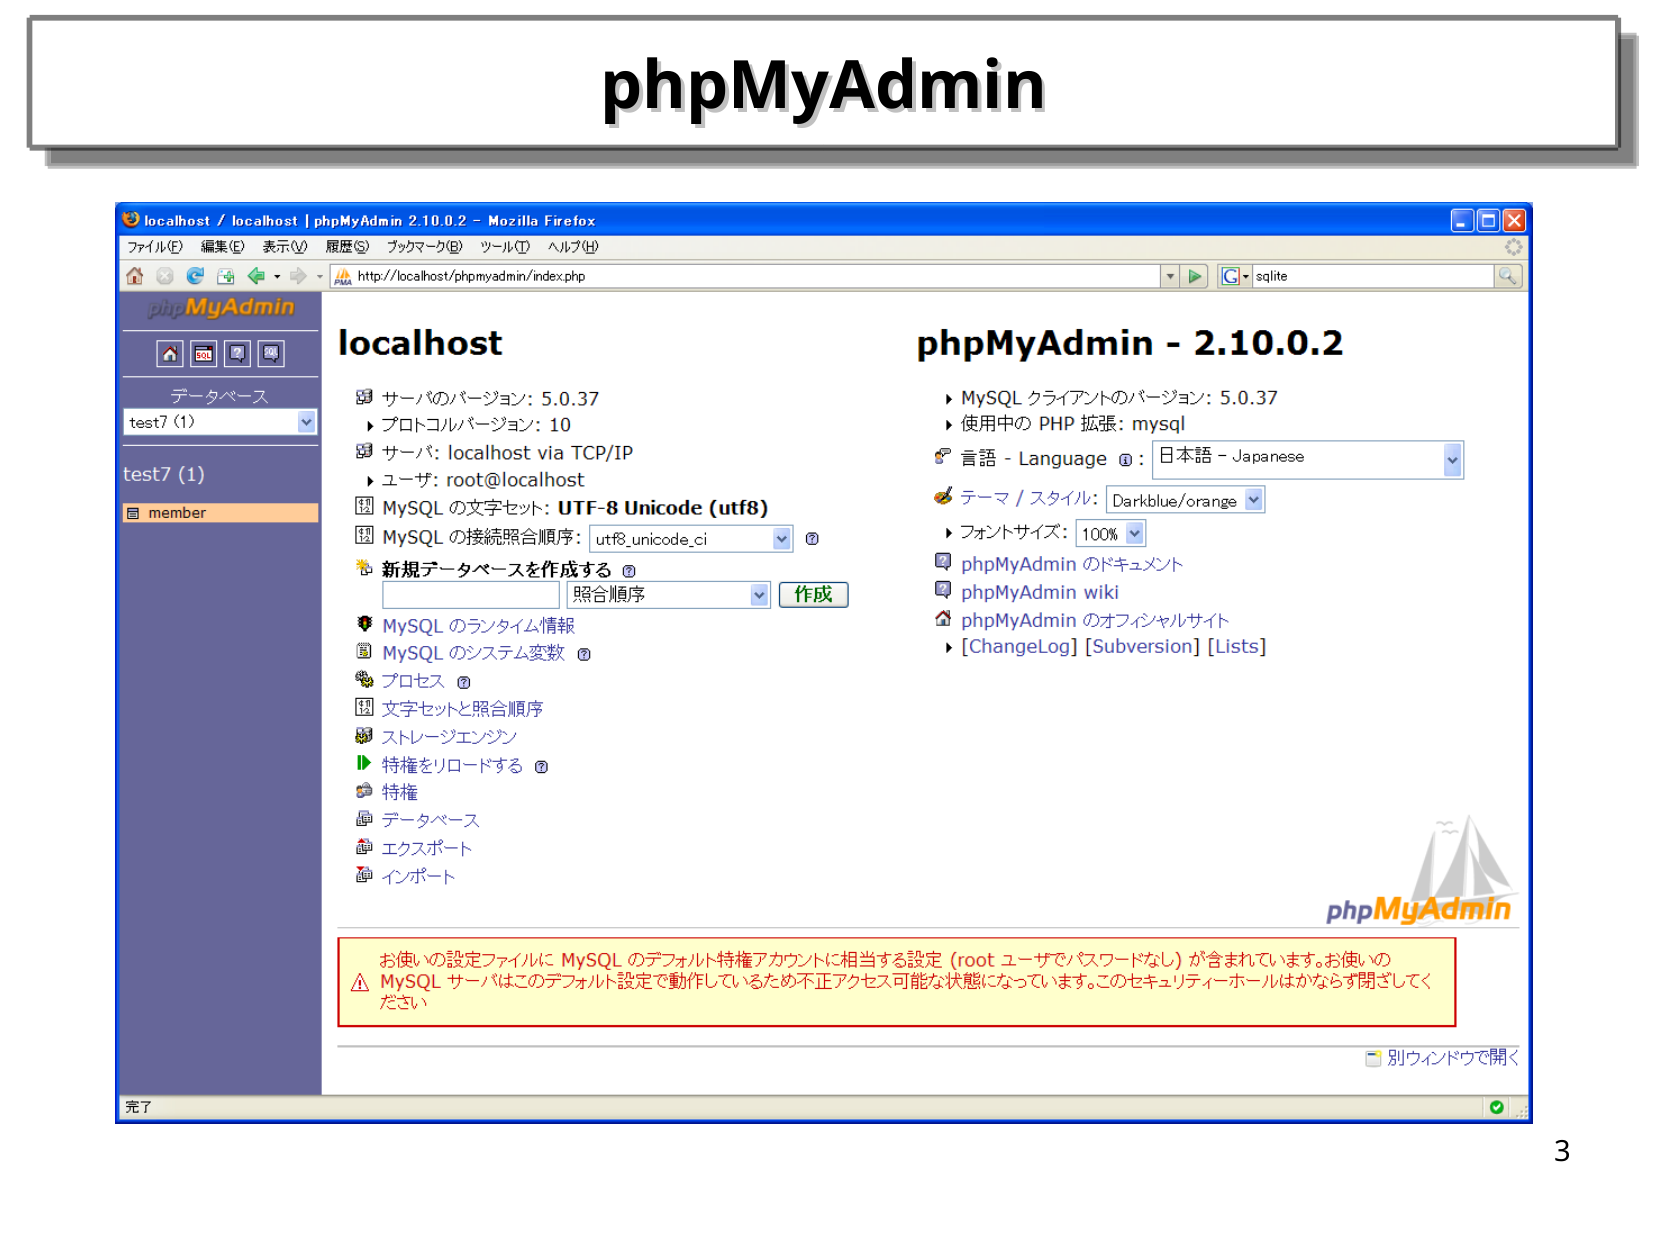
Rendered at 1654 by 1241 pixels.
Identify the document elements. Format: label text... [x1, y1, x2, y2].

picture [115, 202, 1533, 1124]
text_box phpMyAdmin [29, 17, 1619, 148]
